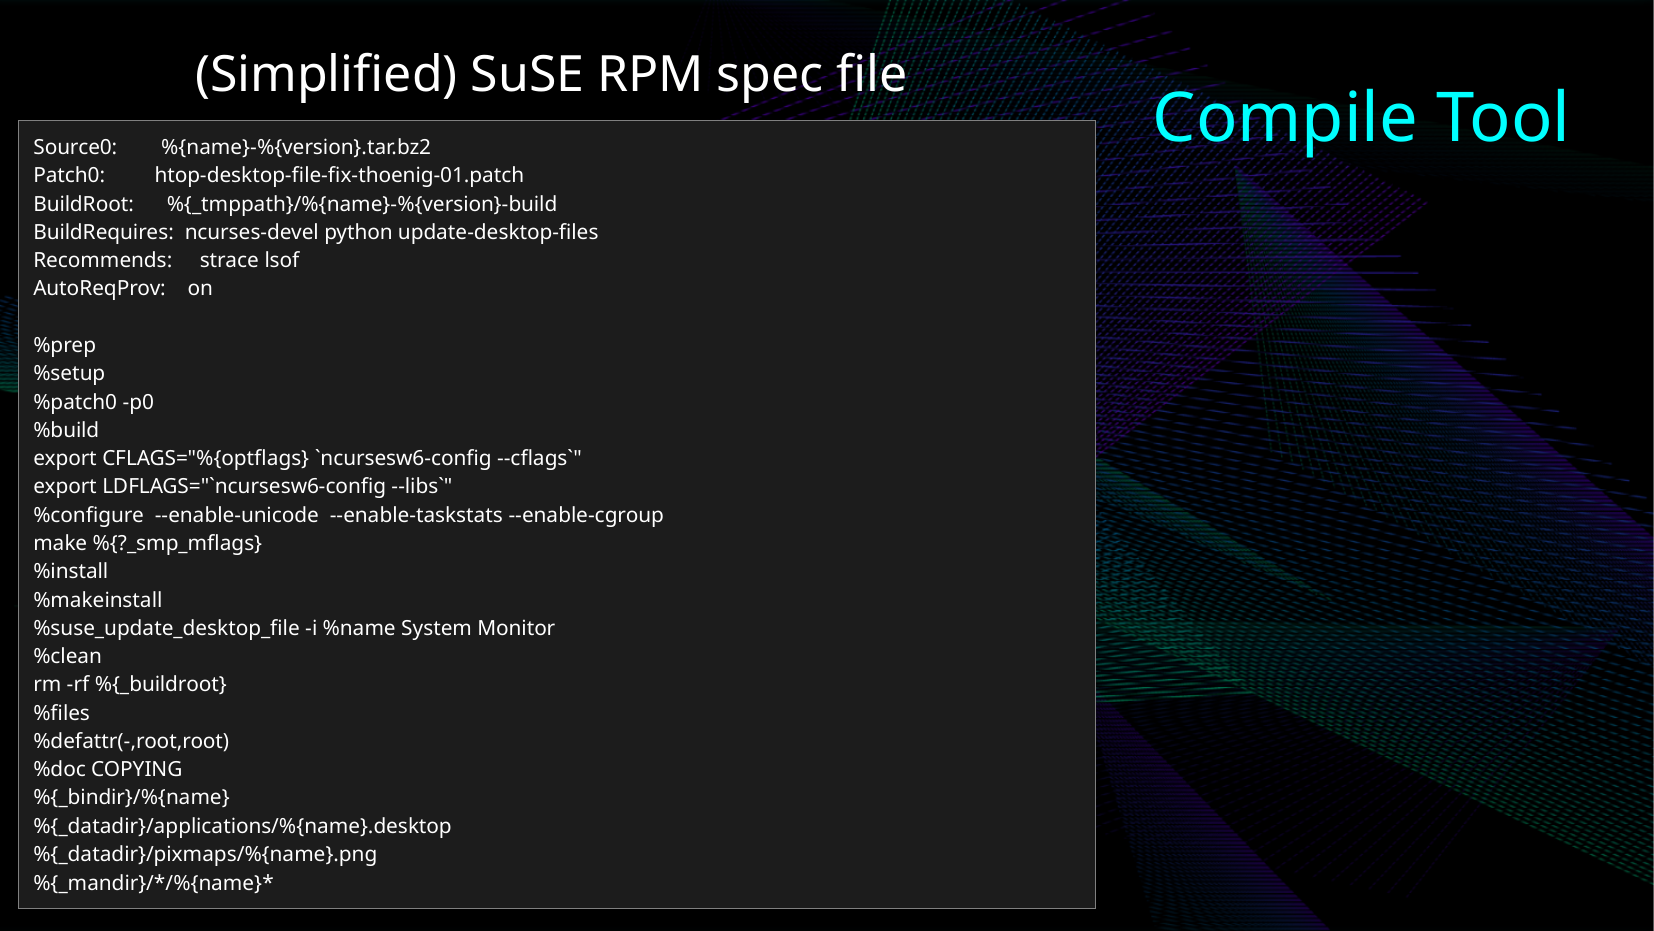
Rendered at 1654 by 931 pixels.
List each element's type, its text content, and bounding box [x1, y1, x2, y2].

title Compile Tool [82, 37, 1571, 193]
list (Simplified) SuSE RPM spec file [195, 38, 946, 497]
picture [0, 0, 1654, 931]
text_box Source0: %{name}-%{version}.tar.bz2 Patch0: htop-desktop-file-fix-thoenig-01.patch BuildRoot: %{_tmppath}/%{name}-%{version}-build BuildRequires: ncurses-devel python update-desktop-files Recommends: strace lsof AutoReqProv: on %prep %setup %patch0 -p0 %build export CFLAGS="%{optflags} `ncursesw6-config --cflags`" export LDFLAGS="`ncursesw6-config --libs`" %configure --enable-unicode --enable-taskstats --enable-cgroup make %{?_smp_mflags} %install %makeinstall %suse_update_desktop_file -i %name System Monitor %clean rm -rf %{_buildroot} %files %defattr(-,root,root) %doc COPYING %{_bindir}/%{name} %{_datadir}/applications/%{name}.desktop %{_datadir}/pixmaps/%{name}.png %{_mandir}/*/%{name}* [18, 120, 1096, 909]
